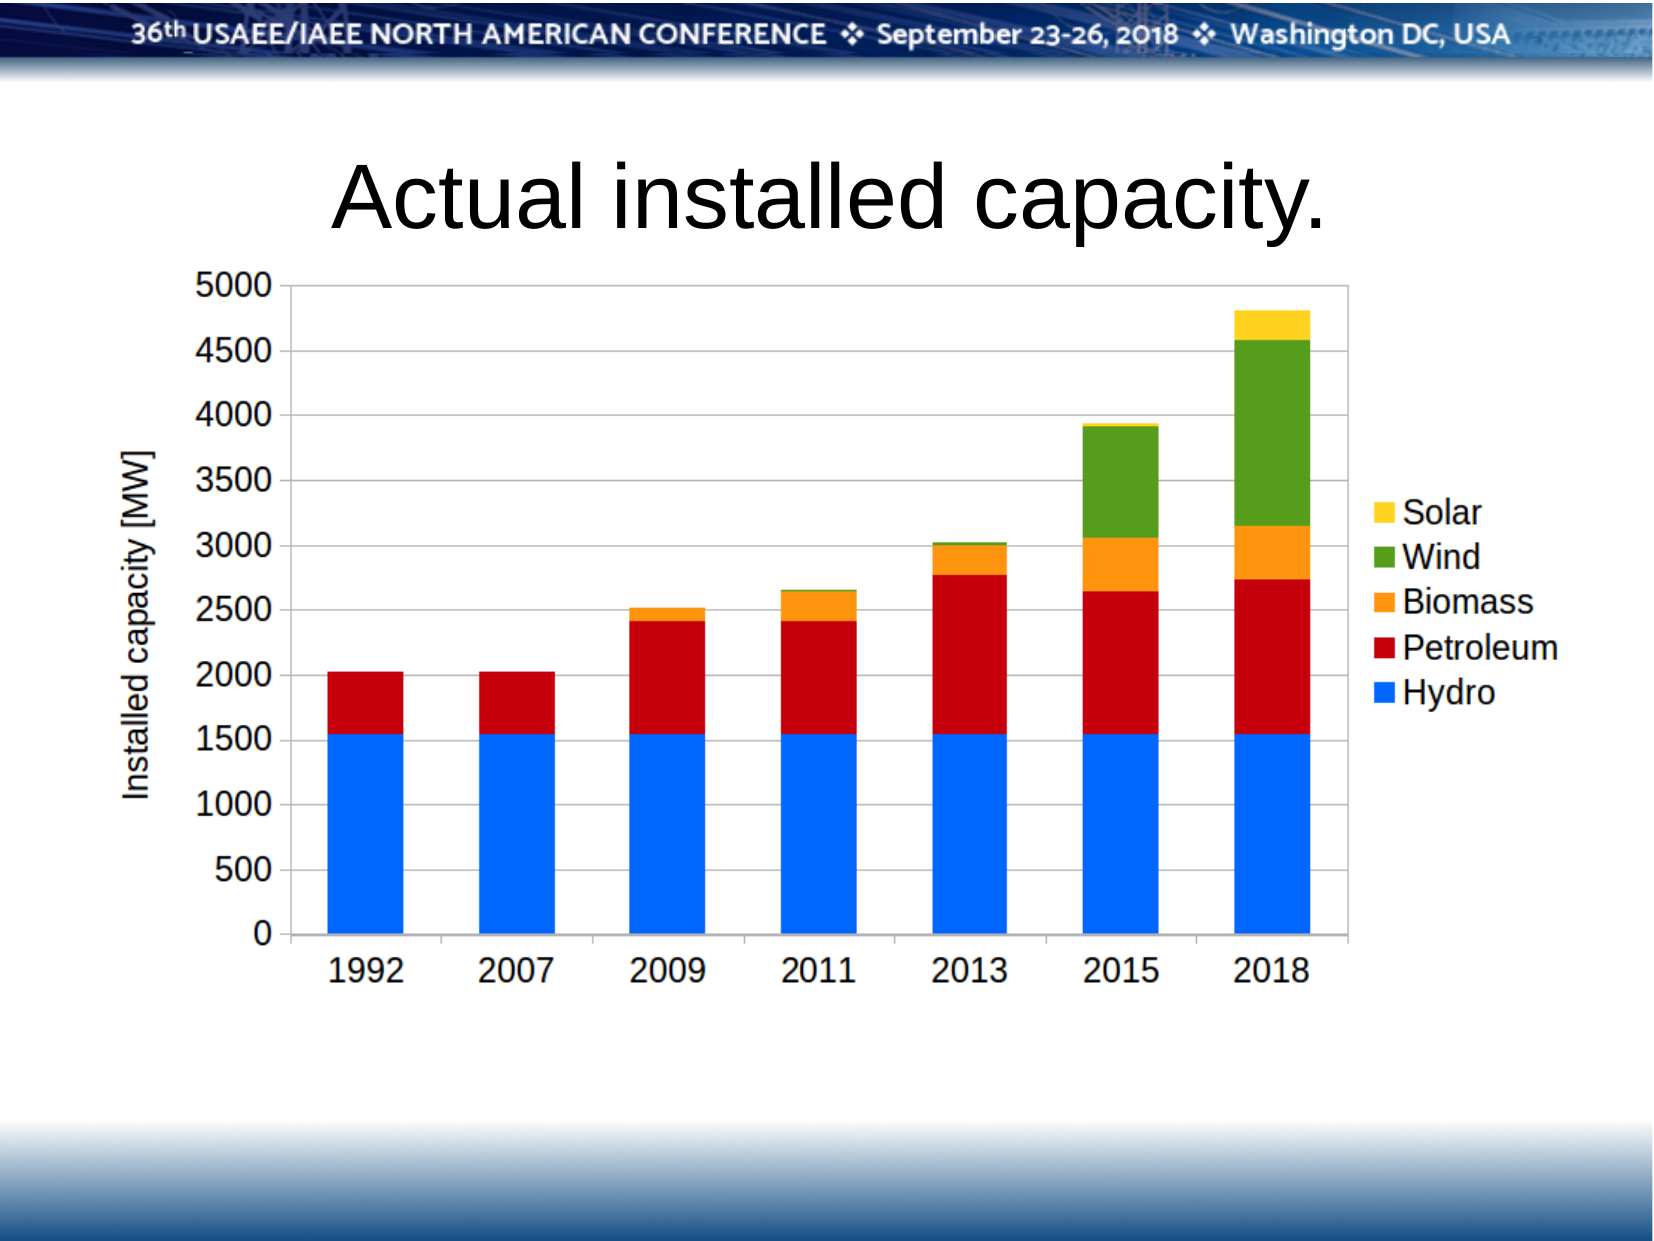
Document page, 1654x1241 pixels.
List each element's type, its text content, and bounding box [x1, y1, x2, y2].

picture [0, 3, 1653, 1241]
title Actual installed capacity. [86, 92, 1576, 251]
